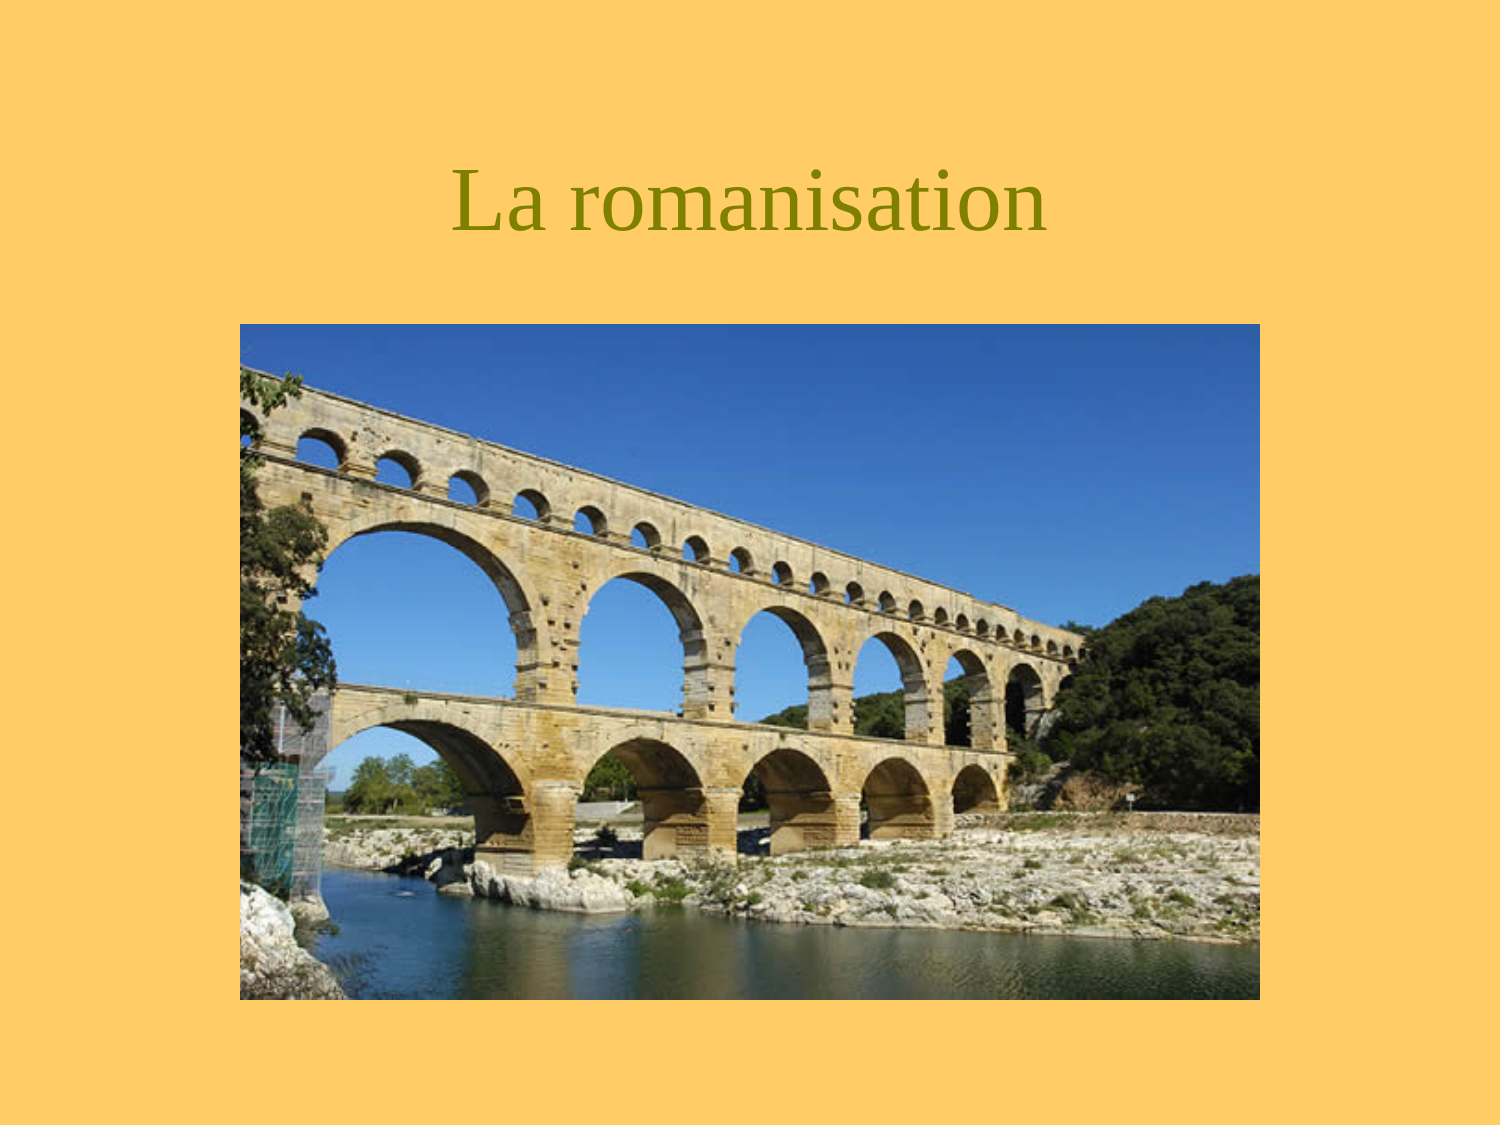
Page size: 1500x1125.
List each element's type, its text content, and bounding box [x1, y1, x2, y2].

text_box La romanisation [112, 99, 1388, 288]
picture [240, 324, 1260, 1000]
